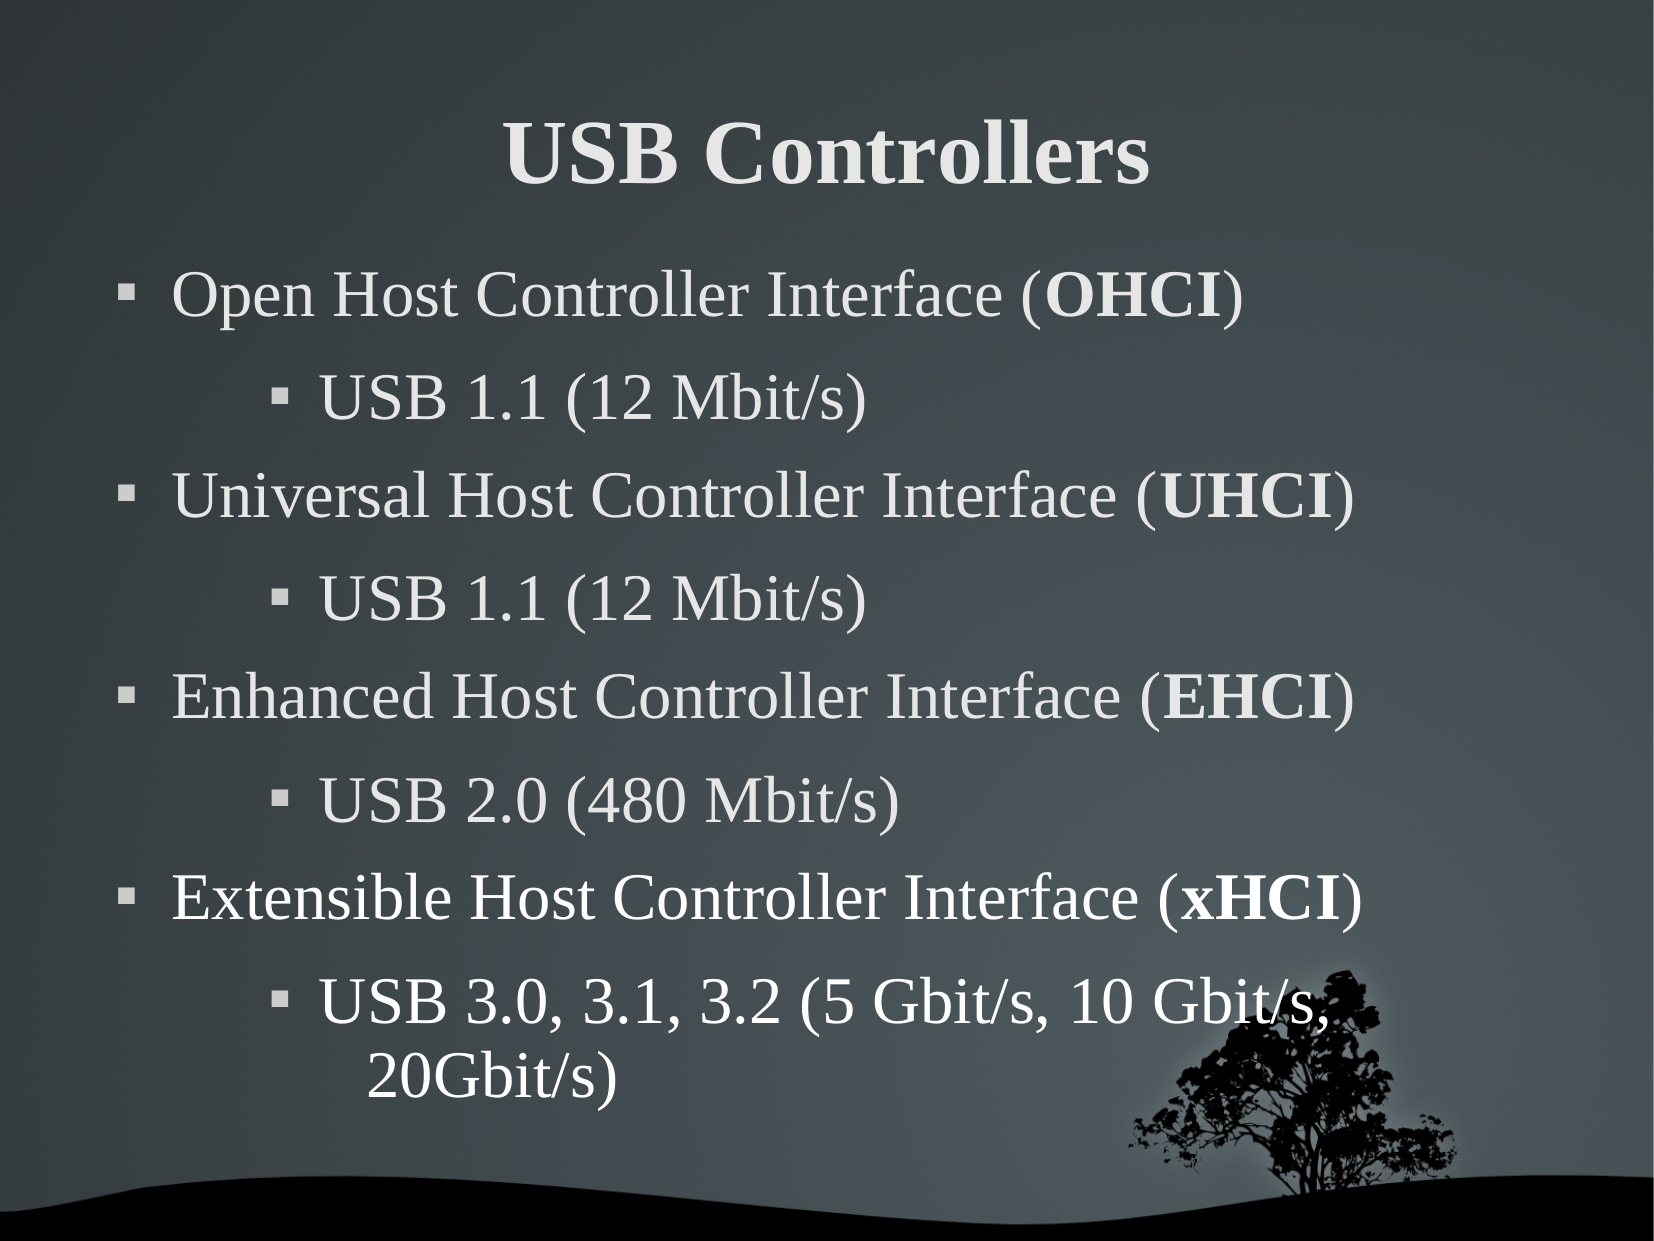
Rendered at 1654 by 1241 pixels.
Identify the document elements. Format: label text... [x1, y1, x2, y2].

title USB Controllers [82, 49, 1571, 257]
picture [0, 0, 1654, 1241]
list Open Host Controller Interface (OHCI) USB 1.1 (12 Mbit/s) Universal Host Controller Interface (UHCI) USB 1.1 (12 Mbit/s) Enhanced Host Controller Interface (EHCI) USB 2.0 (480 Mbit/s) Extensible Host Controller Interface (xHCI) USB 3.0, 3.1, 3.2 (5 Gbit/s, 10 Gbit/s, 20Gbit/s) [82, 257, 1571, 1232]
